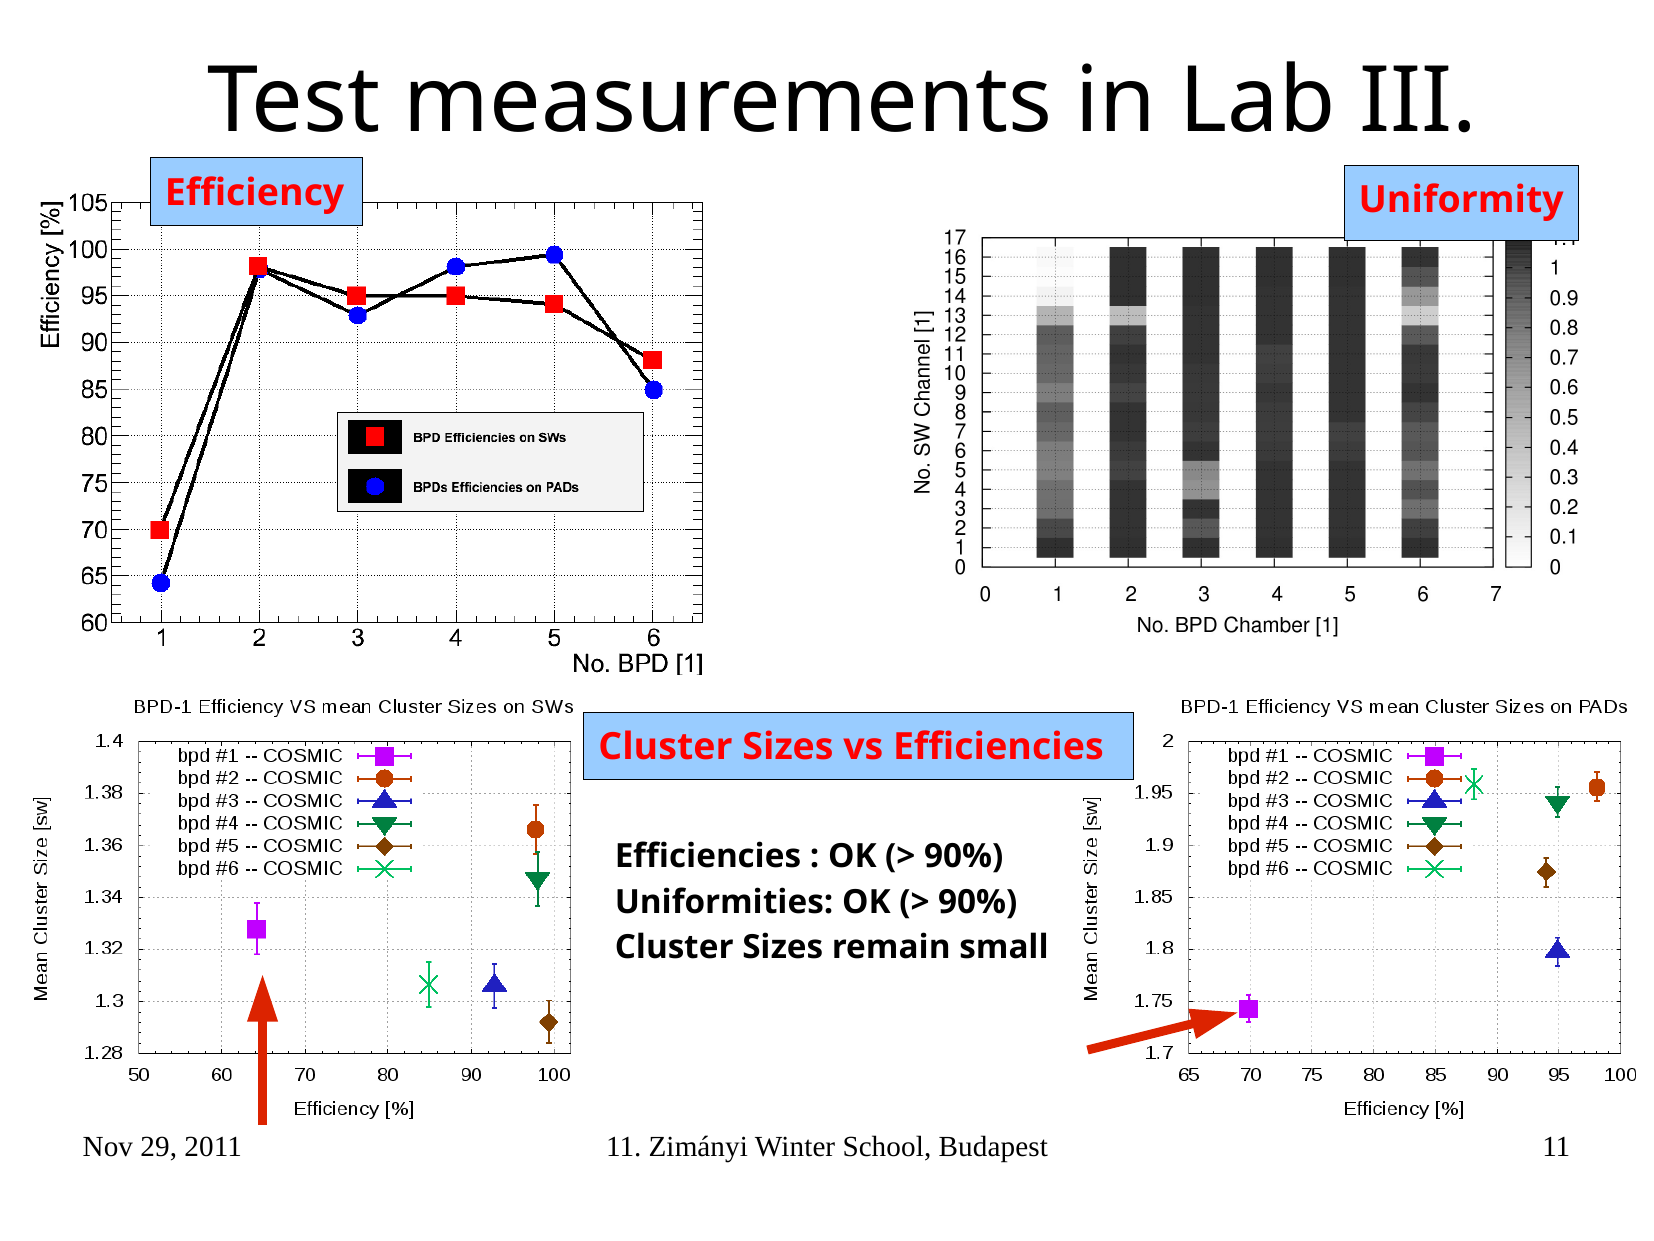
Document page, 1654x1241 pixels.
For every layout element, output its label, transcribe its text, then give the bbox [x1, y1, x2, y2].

text_box Efficiency [150, 157, 363, 226]
title Test measurements in Lab III. [82, 0, 1571, 193]
picture [862, 149, 1651, 1126]
text_box Uniformity [1350, 165, 1573, 241]
text_box Cluster Sizes vs Efficiencies [583, 712, 1134, 780]
text_box Efficiencies : OK (> 90%) Uniformities: OK (> 90%) Cluster Sizes remain small [600, 825, 1088, 980]
picture [0, 149, 776, 1126]
